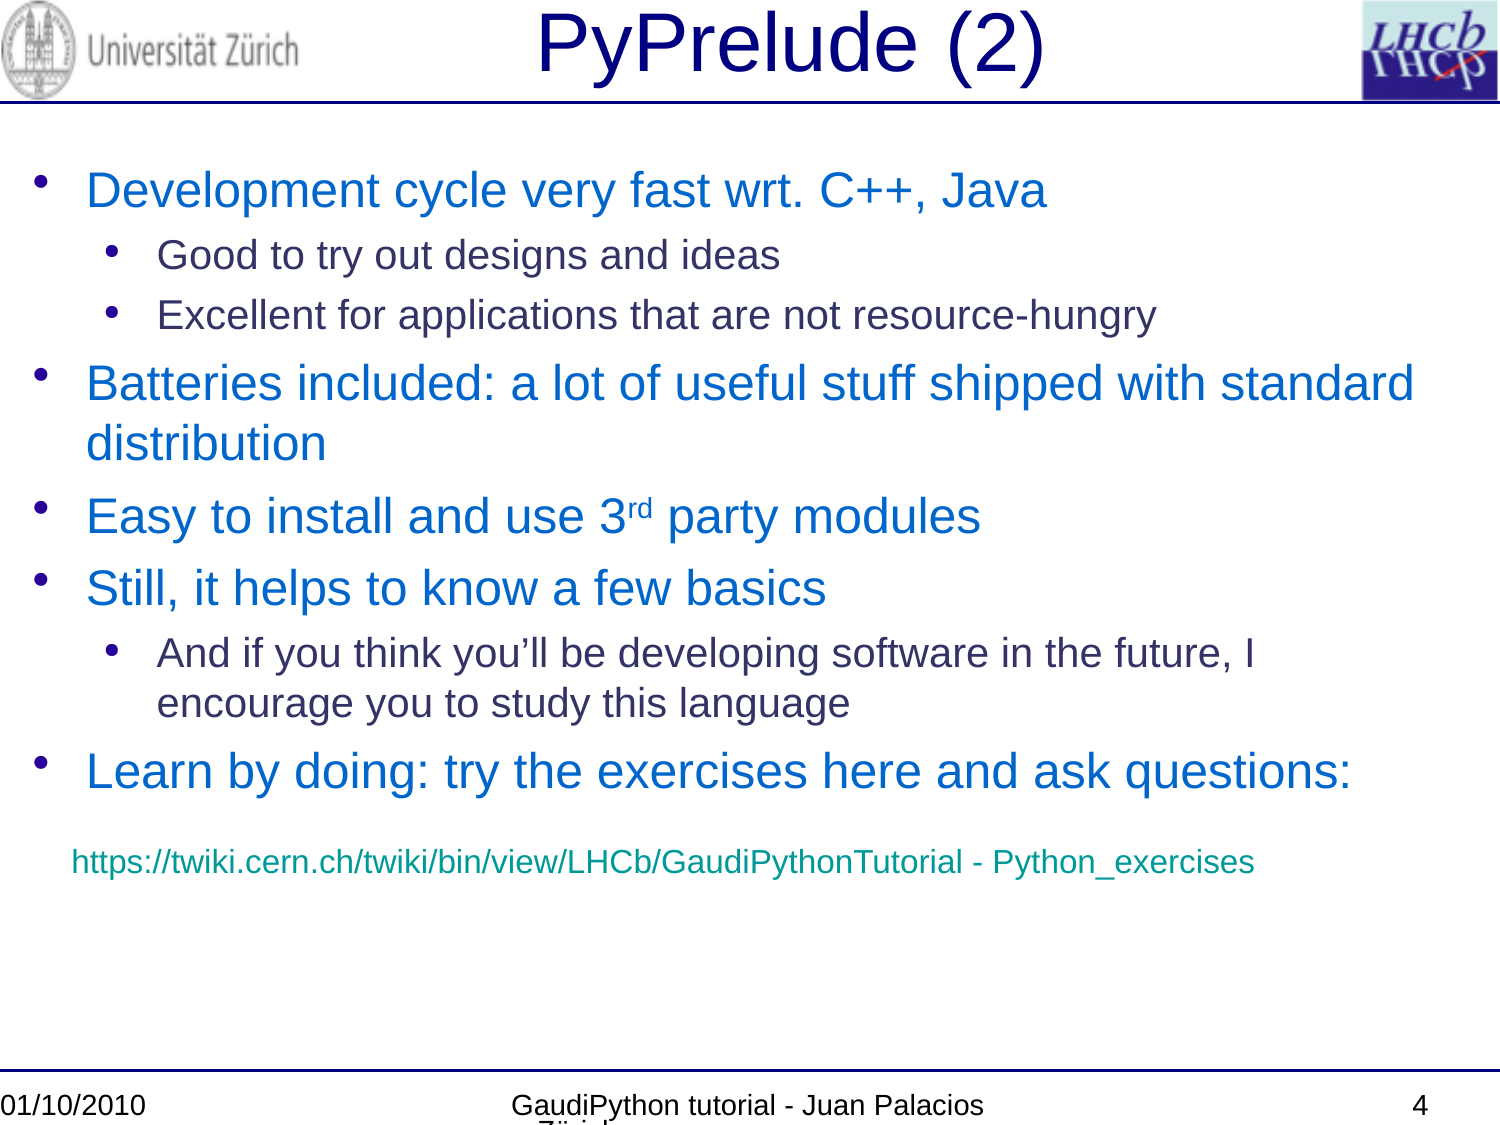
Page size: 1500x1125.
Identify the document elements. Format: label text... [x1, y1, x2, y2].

list Development cycle very fast wrt. C++, Java Good to try out designs and ideas Excellent for applications that are not resource-hungry Batteries included: a lot of useful stuff shipped with standard distribution Easy to install and use 3rd party modules Still, it helps to know a few basics And if you think you’ll be developing software in the future, I encourage you to study this language Learn by doing: try the exercises here and ask questions: https://twiki.cern.ch/twiki/bin/view/LHCb/GaudiPythonTutorial - Python_exercises [0, 149, 1450, 963]
picture [0, 0, 307, 101]
picture [1360, 0, 1500, 101]
title PyPrelude (2) [224, 0, 1300, 97]
